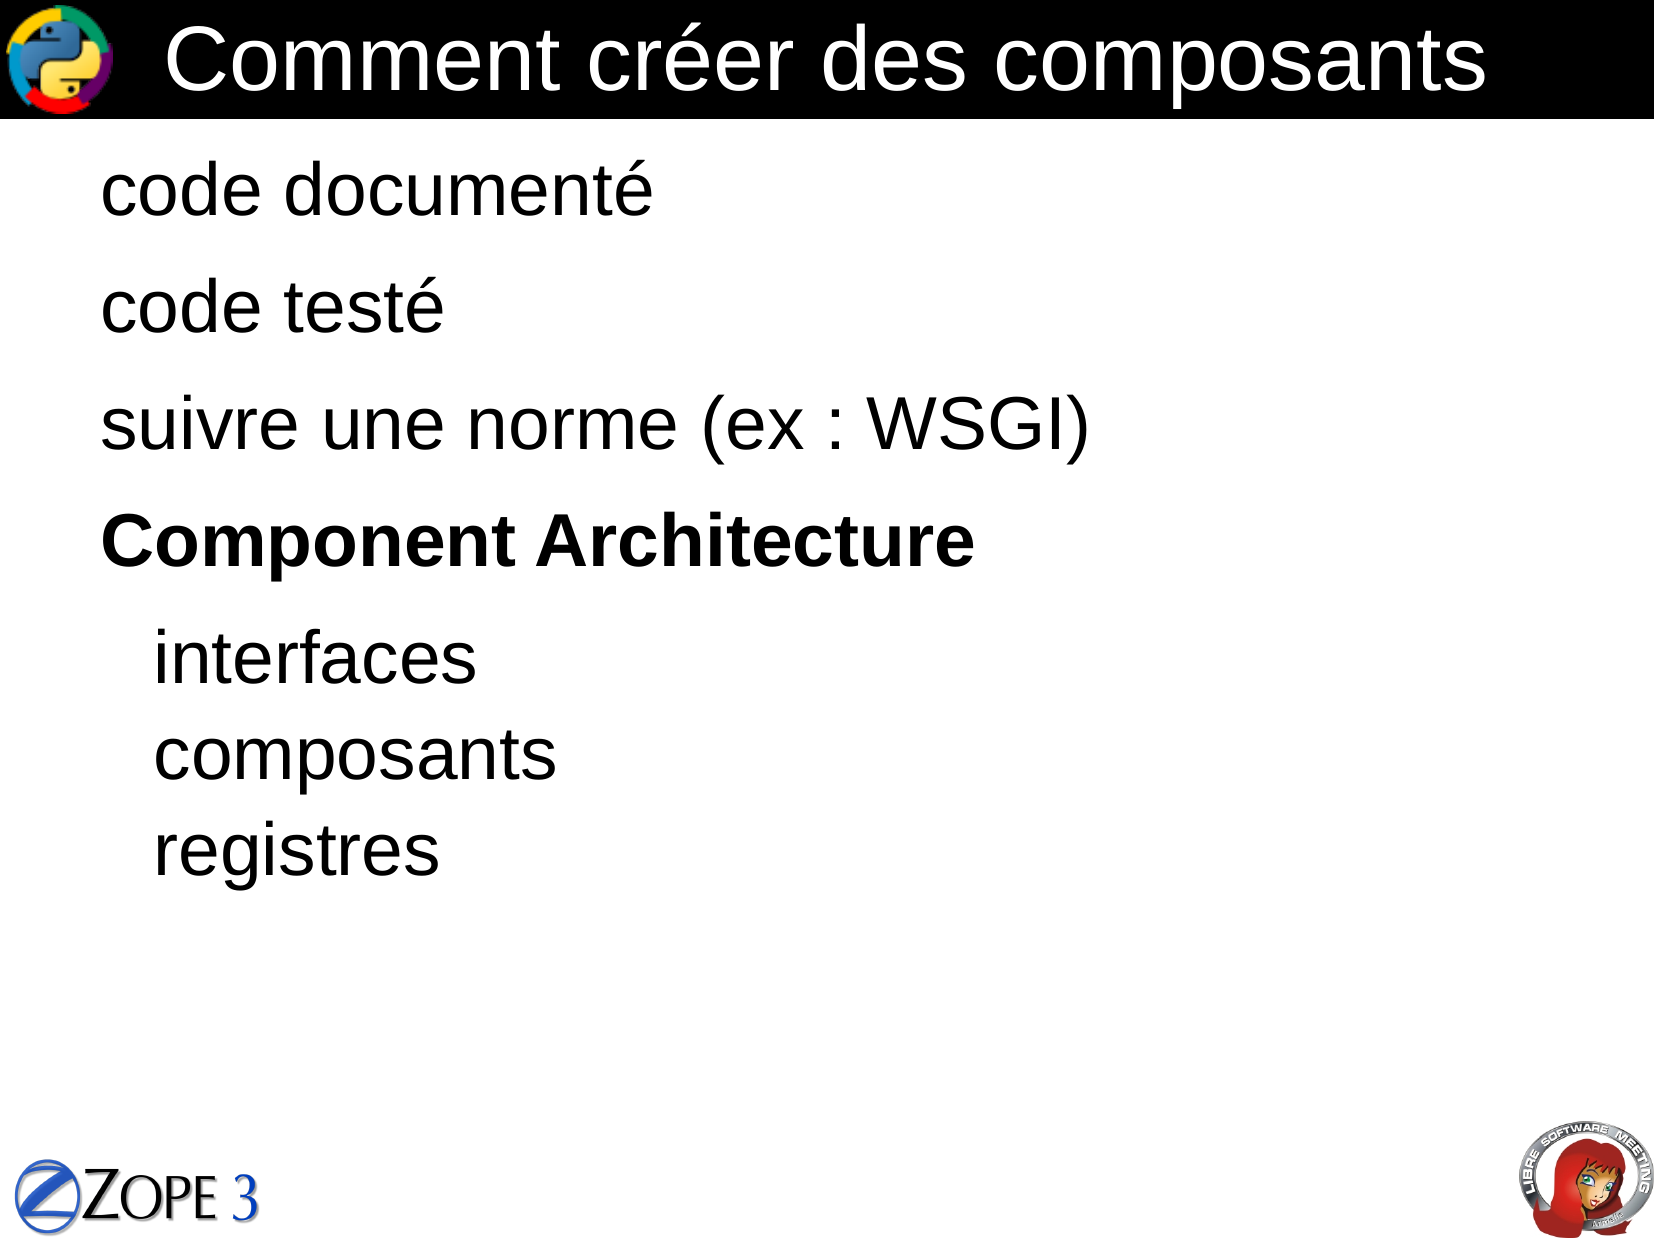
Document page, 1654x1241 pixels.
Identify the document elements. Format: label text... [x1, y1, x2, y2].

list code documenté code testé suivre une norme (ex : WSGI) Component Architecture interfaces composants registres [82, 147, 1571, 1094]
picture [0, 1144, 266, 1241]
title Comment créer des composants [0, 7, 1654, 111]
picture [1519, 1121, 1654, 1238]
